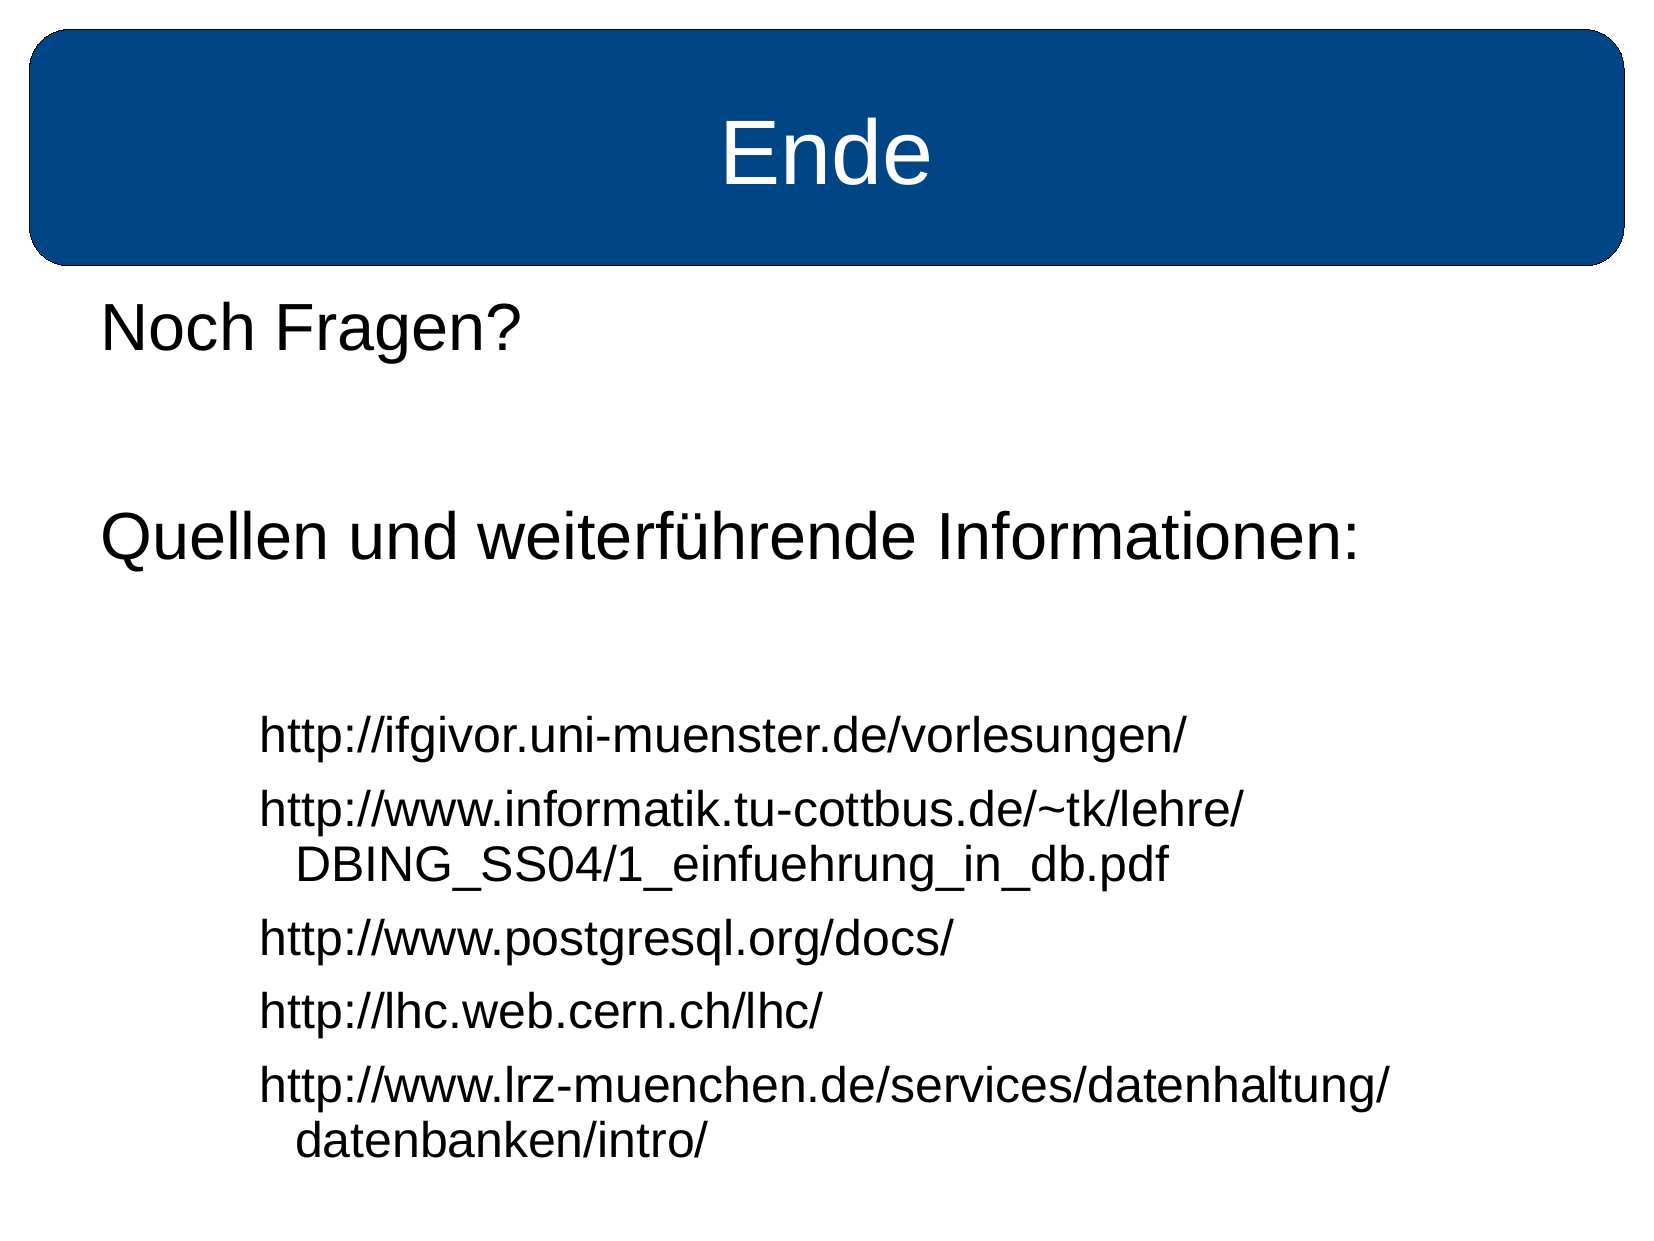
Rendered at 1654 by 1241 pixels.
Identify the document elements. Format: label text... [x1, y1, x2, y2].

title Ende [82, 49, 1571, 257]
list Noch Fragen? Quellen und weiterführende Informationen: http://ifgivor.uni-muenster.de/vorlesungen/ http://www.informatik.tu-cottbus.de/~tk/lehre/ DBING_SS04/1_einfuehrung_in_db.pdf http://www.postgresql.org/docs/ http://lhc.web.cern.ch/lhc/ http://www.lrz-muenchen.de/services/datenhaltung/datenbanken/intro/ [82, 290, 1571, 1169]
